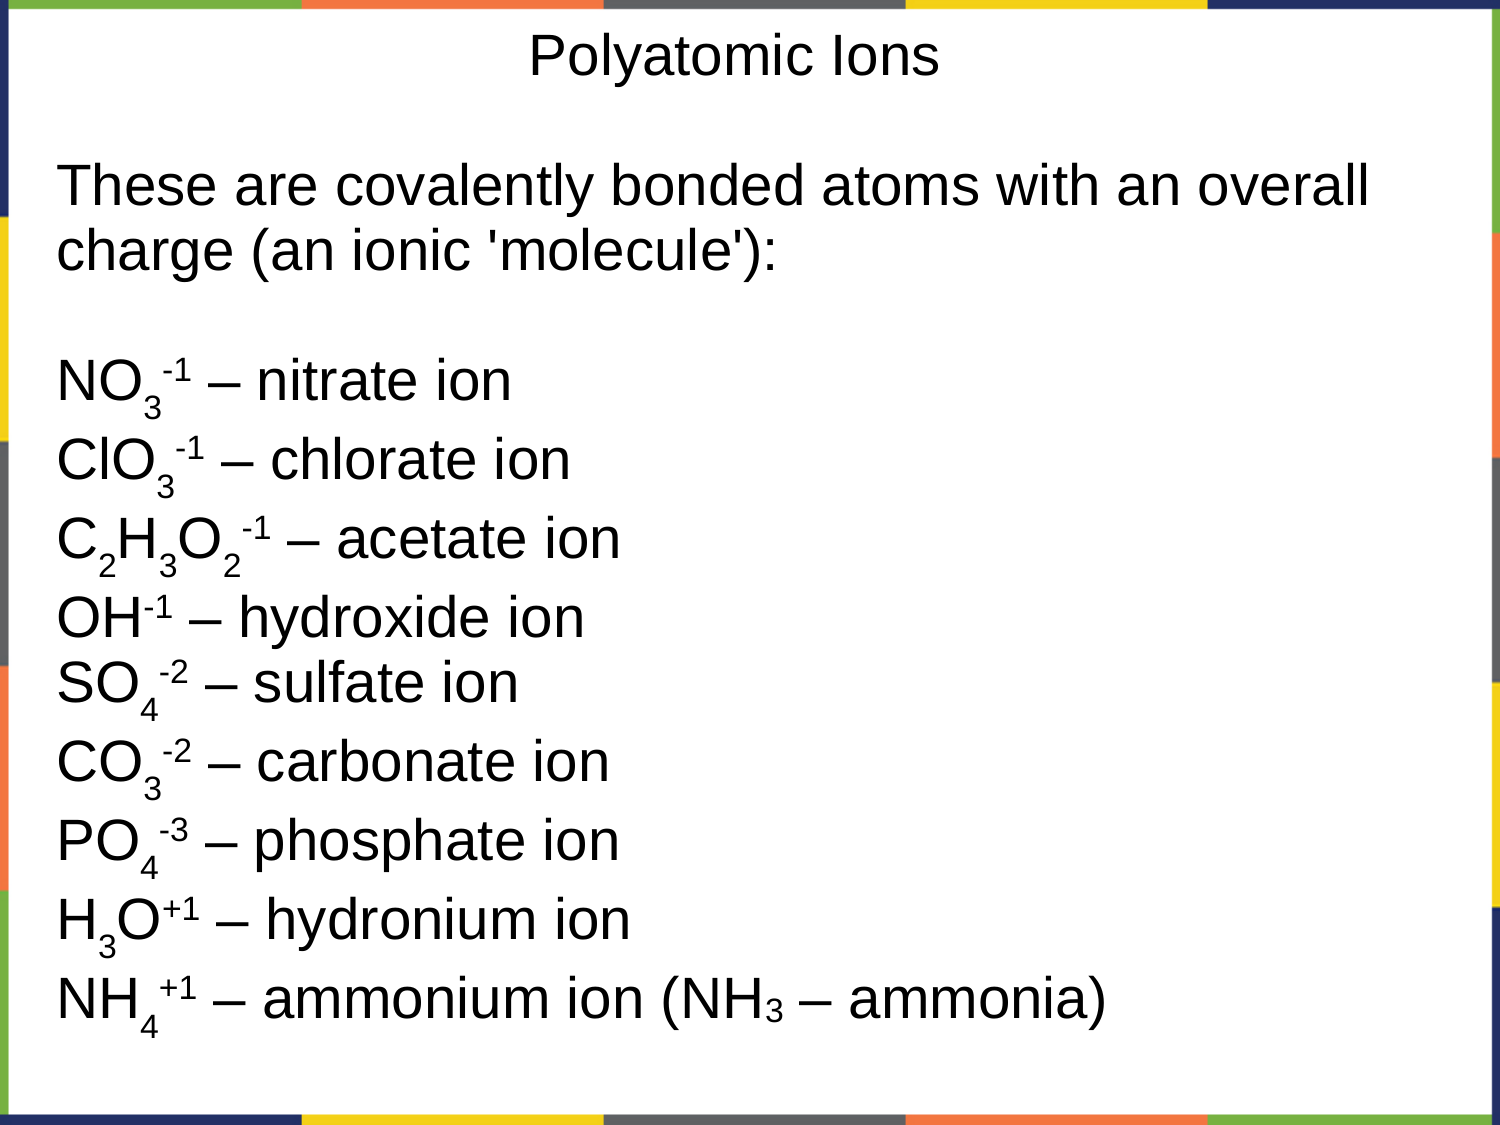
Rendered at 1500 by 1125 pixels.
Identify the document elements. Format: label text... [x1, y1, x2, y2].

picture [0, 0, 1500, 1125]
text_box Polyatomic Ions These are covalently bonded atoms with an overall charge (an ionic 'molecule'): NO3-1 – nitrate ion ClO3-1 – chlorate ion C2H3O2-1 – acetate ion OH-1 – hydroxide ion SO4-2 – sulfate ion CO3-2 – carbonate ion PO4-3 – phosphate ion H3O+1 – hydronium ion NH4+1 – ammonium ion (NH3 – ammonia) [41, 15, 1429, 1085]
